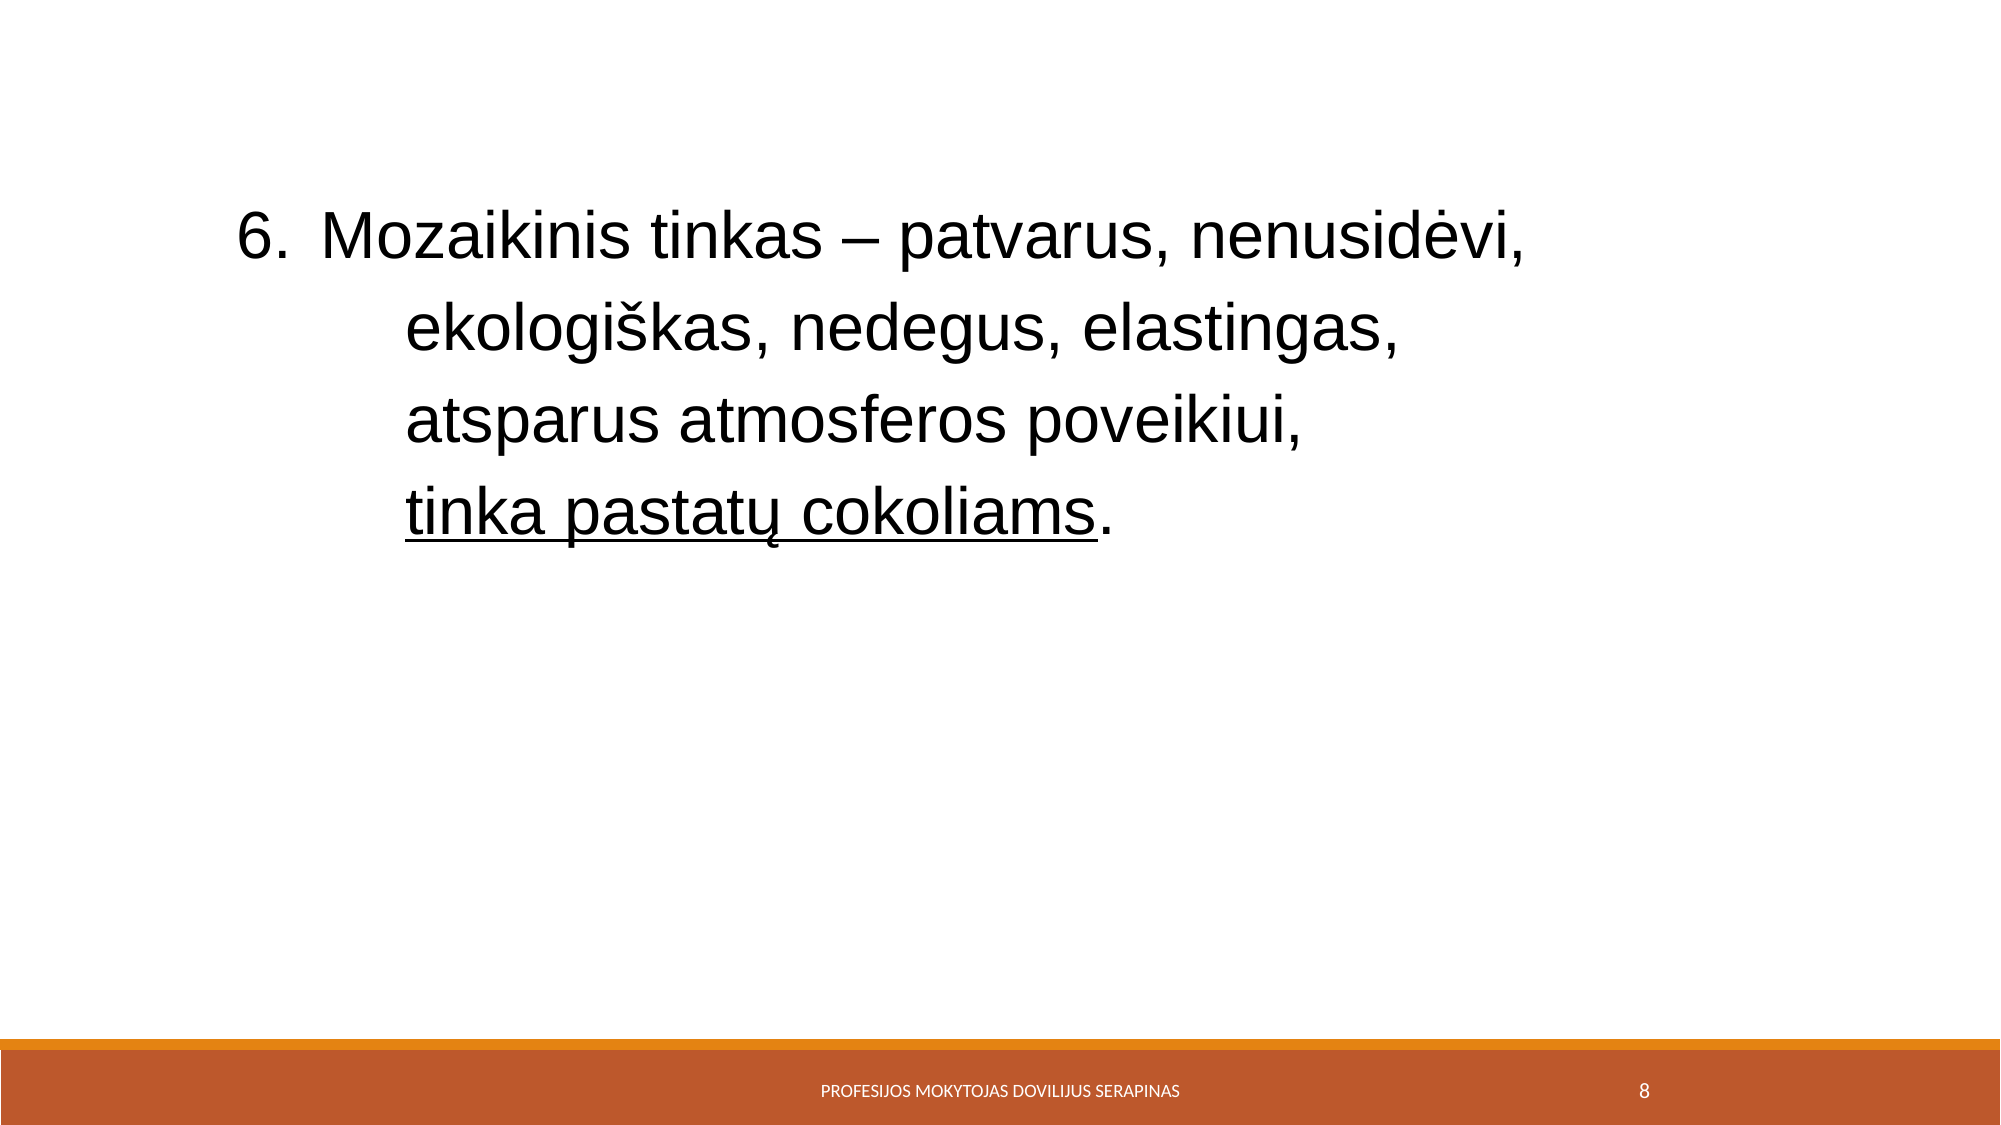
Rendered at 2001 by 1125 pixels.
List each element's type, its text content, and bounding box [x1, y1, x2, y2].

text_box Mozaikinis tinkas – patvarus, nenusidėvi, ekologiškas, nedegus, elastingas, atsparus atmosferos poveikiui, tinka pastatų cokoliams. [221, 173, 1612, 556]
text_box [1624, 1059, 1840, 1120]
text_box Profesijos Mokytojas Dovilijus Serapinas [604, 1059, 1396, 1120]
